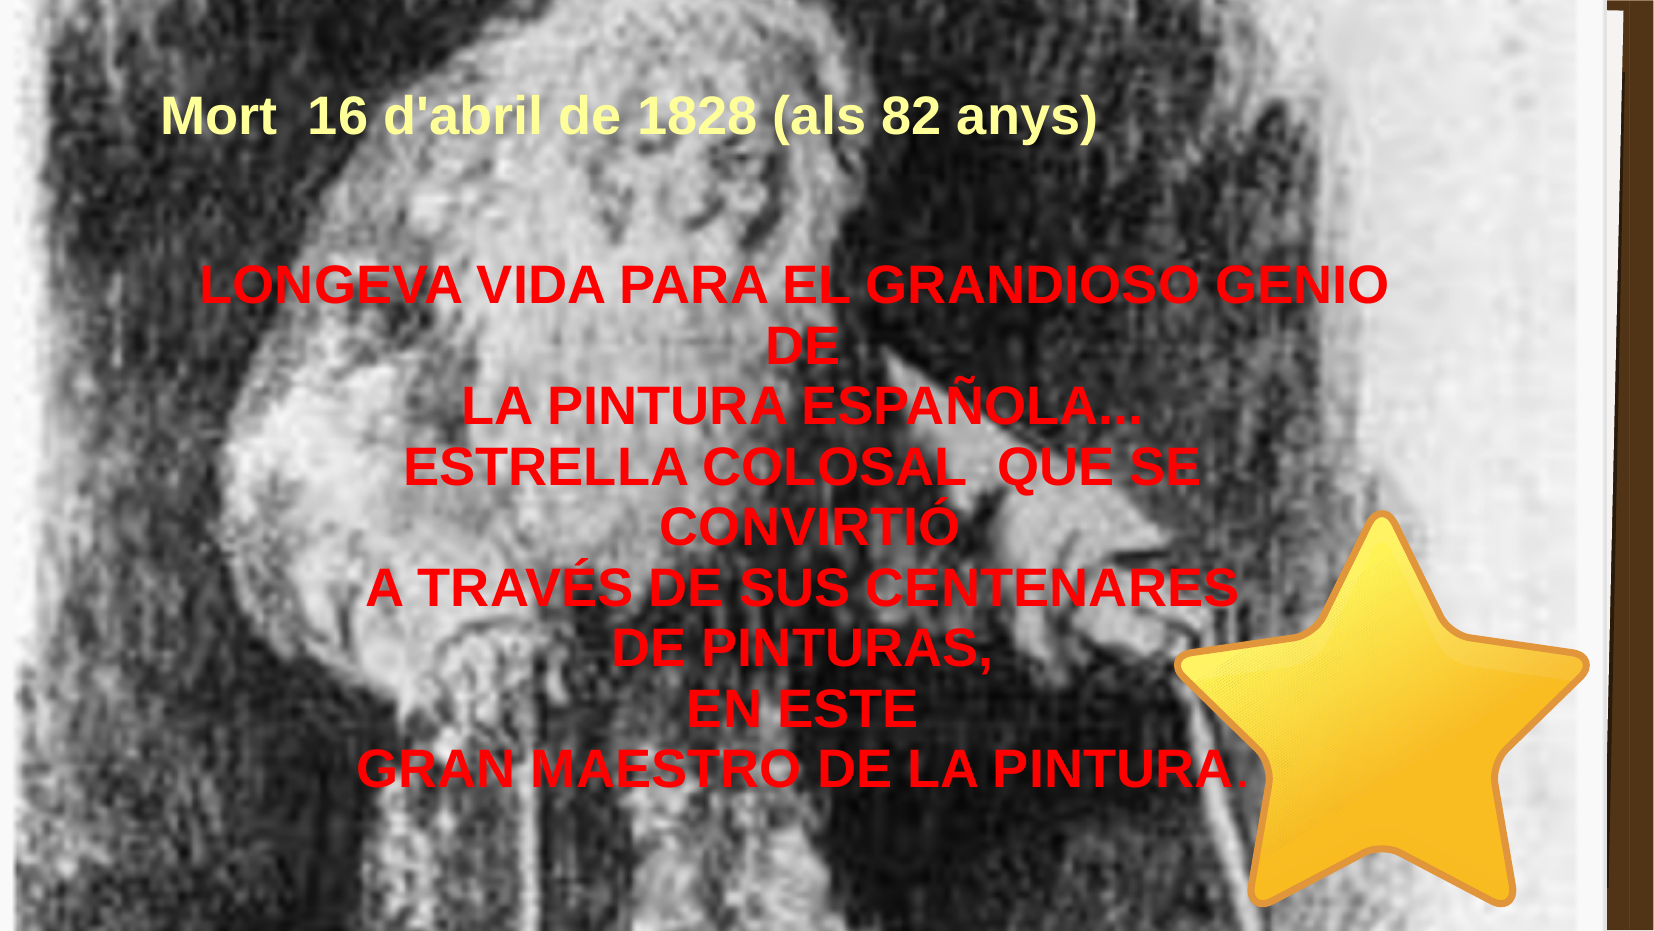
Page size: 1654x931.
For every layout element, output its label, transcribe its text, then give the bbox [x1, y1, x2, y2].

text_box Mort 16 d'abril de 1828 (als 82 anys) [90, 78, 1170, 154]
picture [0, 0, 1619, 931]
